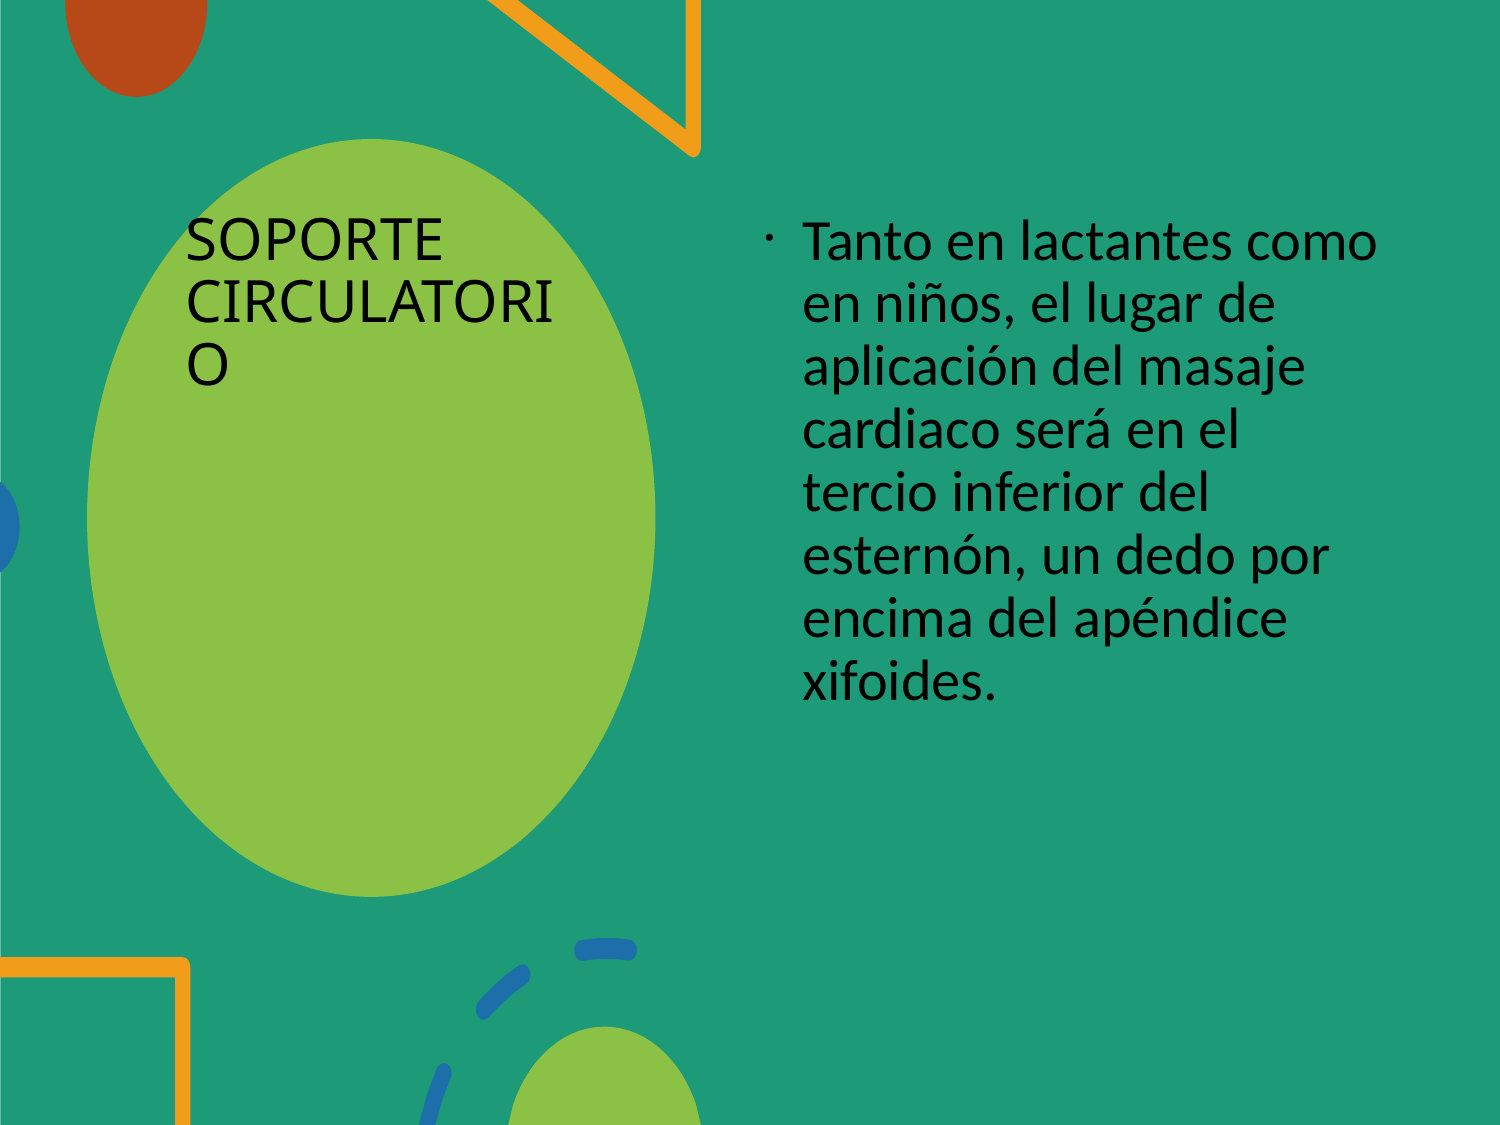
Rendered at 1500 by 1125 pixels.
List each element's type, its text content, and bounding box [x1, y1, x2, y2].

list Tanto en lactantes como en niños, el lugar de aplicación del masaje cardiaco será en el tercio inferior del esternón, un dedo por encima del apéndice xifoides. [750, 202, 1397, 937]
title SOPORTE CIRCULATORIO [170, 202, 570, 870]
text_box [0, 0, 1500, 1125]
